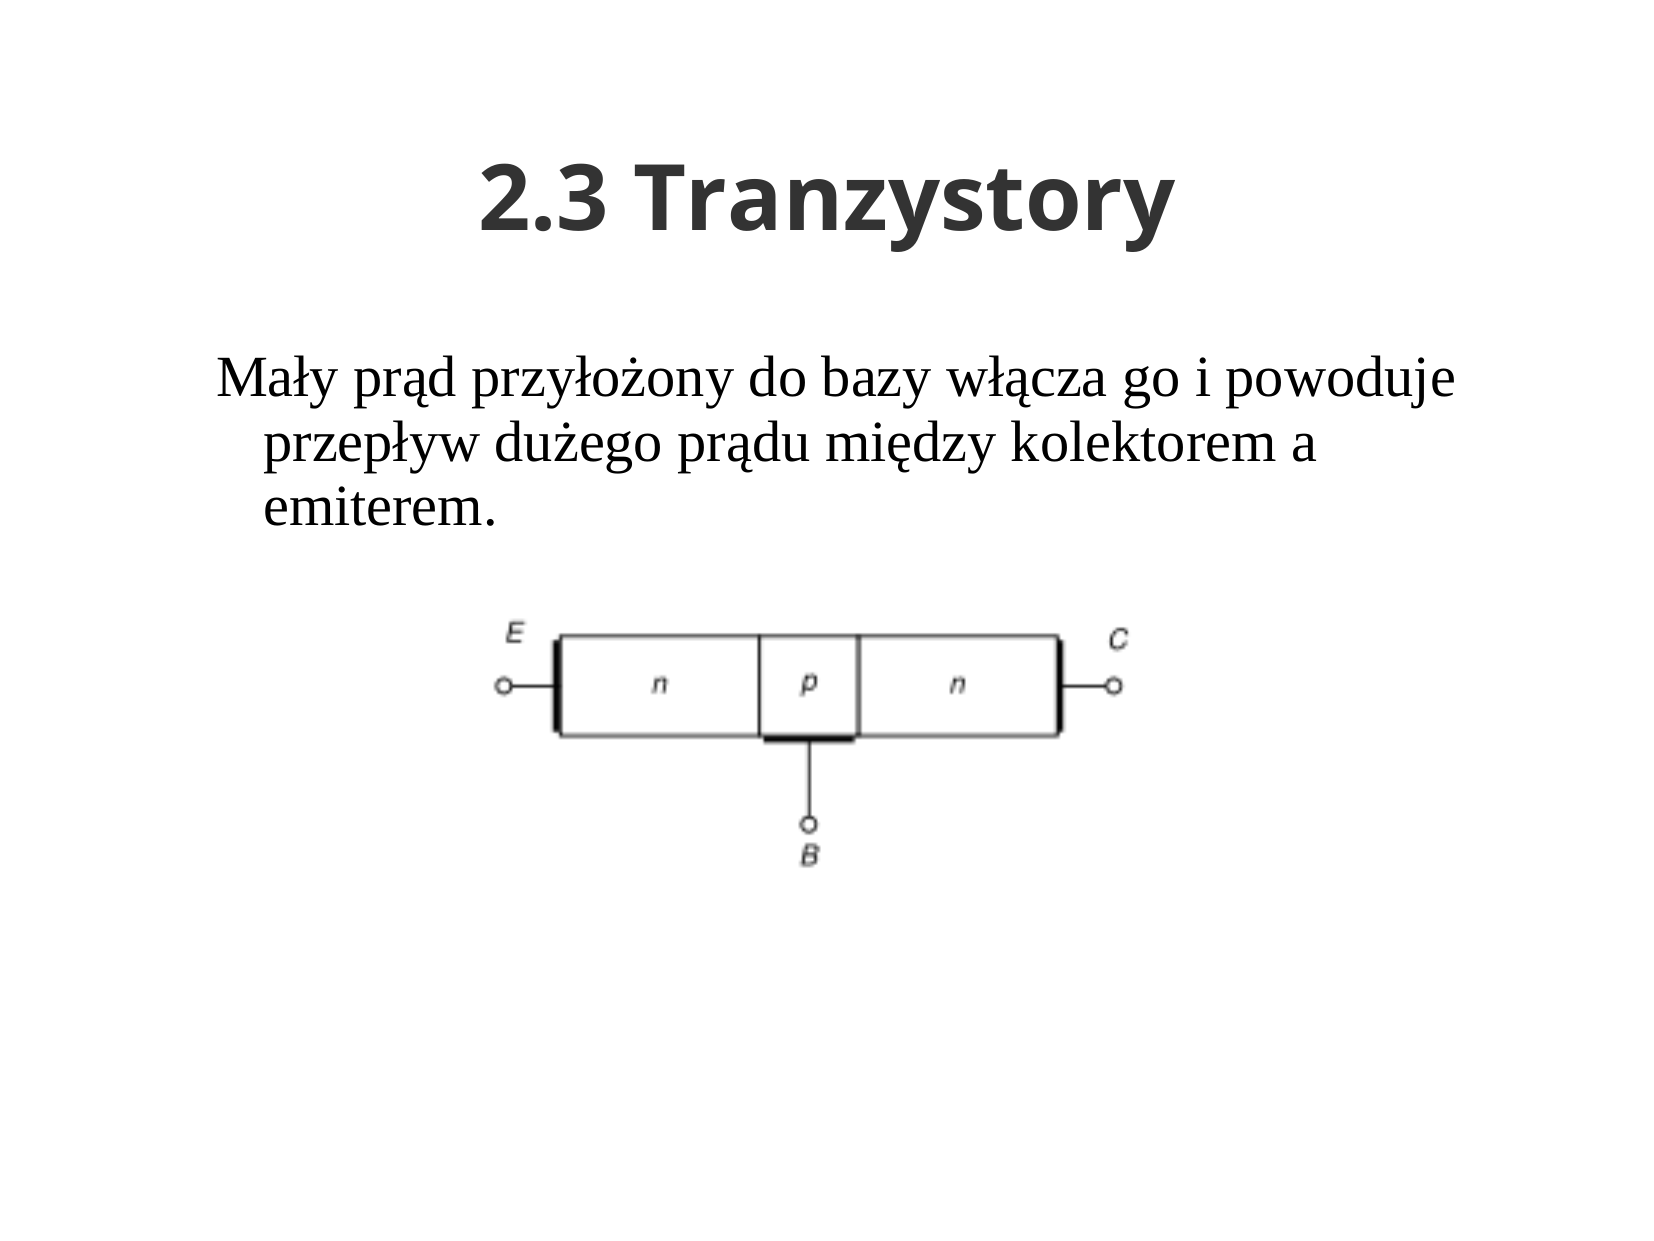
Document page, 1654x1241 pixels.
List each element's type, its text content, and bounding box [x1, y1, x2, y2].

title 2.3 Tranzystory [121, 91, 1534, 299]
list Mały prąd przyłożony do bazy włącza go i powoduje przepływ dużego prądu między kolektorem a emiterem. [121, 344, 1534, 1127]
picture [442, 590, 1182, 901]
